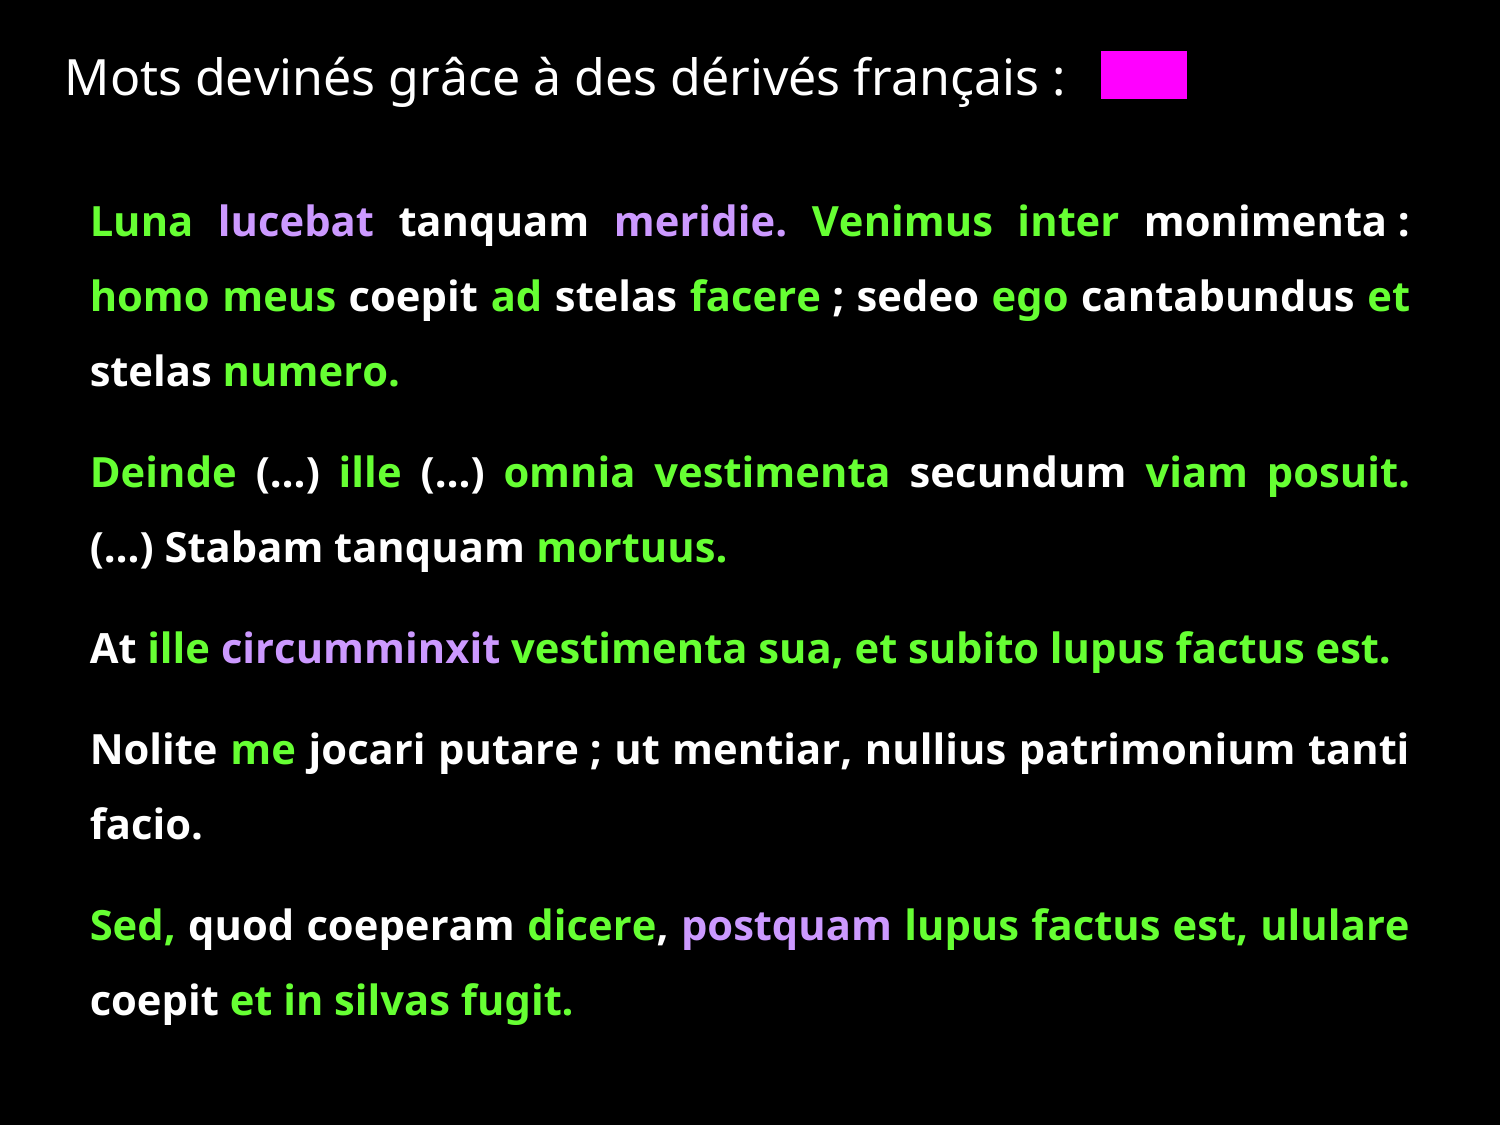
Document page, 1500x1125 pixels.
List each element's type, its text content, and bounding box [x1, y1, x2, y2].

text_box Luna lucebat tanquam meridie. Venimus inter monimenta : homo meus coepit ad stelas facere ; sedeo ego cantabundus et stelas numero. Deinde (…) ille (…) omnia vestimenta secundum viam posuit. (…) Stabam tanquam mortuus. At ille circumminxit vestimenta sua, et subito lupus factus est. Nolite me jocari putare ; ut mentiar, nullius patrimonium tanti facio. Sed, quod coeperam dicere, postquam lupus factus est, ululare coepit et in silvas fugit. [75, 162, 1426, 1032]
text_box Mots devinés grâce à des dérivés français : [49, 37, 1288, 113]
text_box [1099, 50, 1188, 100]
